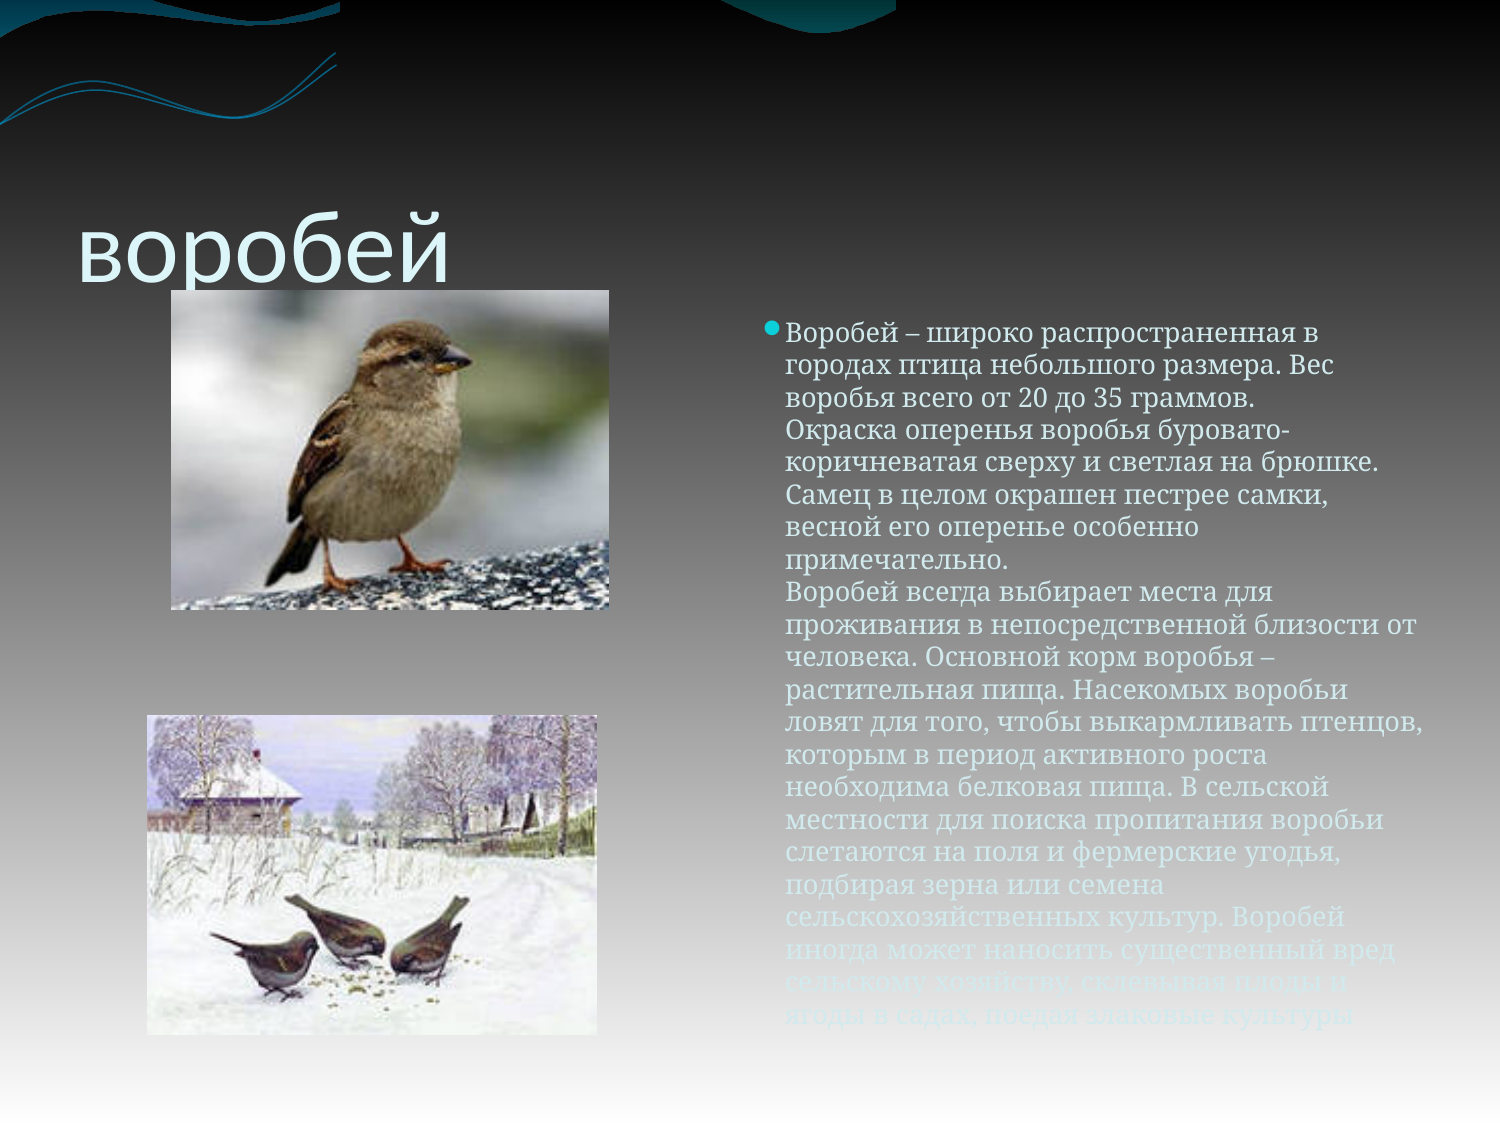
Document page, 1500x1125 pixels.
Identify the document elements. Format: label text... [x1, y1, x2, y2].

picture [171, 290, 609, 610]
list Воробей – широко распространенная в городах птица небольшого размера. Вес воробья всего от 20 до 35 граммов. Окраска оперенья воробья буровато-коричневатая сверху и светлая на брюшке. Самец в целом окрашен пестрее самки, весной его оперенье особенно примечательно. Воробей всегда выбирает места для проживания в непосредственной близости от человека. Основной корм воробья – растительная пища. Насекомых воробьи ловят для того, чтобы выкармливать птенцов, которым в период активного роста необходима белковая пища. В сельской местности для поиска пропитания воробьи слетаются на поля и фермерские угодья, подбирая зерна или семена сельскохозяйственных культур. Воробей иногда может наносить существенный вред сельскому хозяйству, склевывая плоды и ягоды в садах, поедая злаковые культуры [762, 314, 1425, 1043]
picture [147, 715, 597, 1035]
title воробей [75, 115, 1425, 303]
